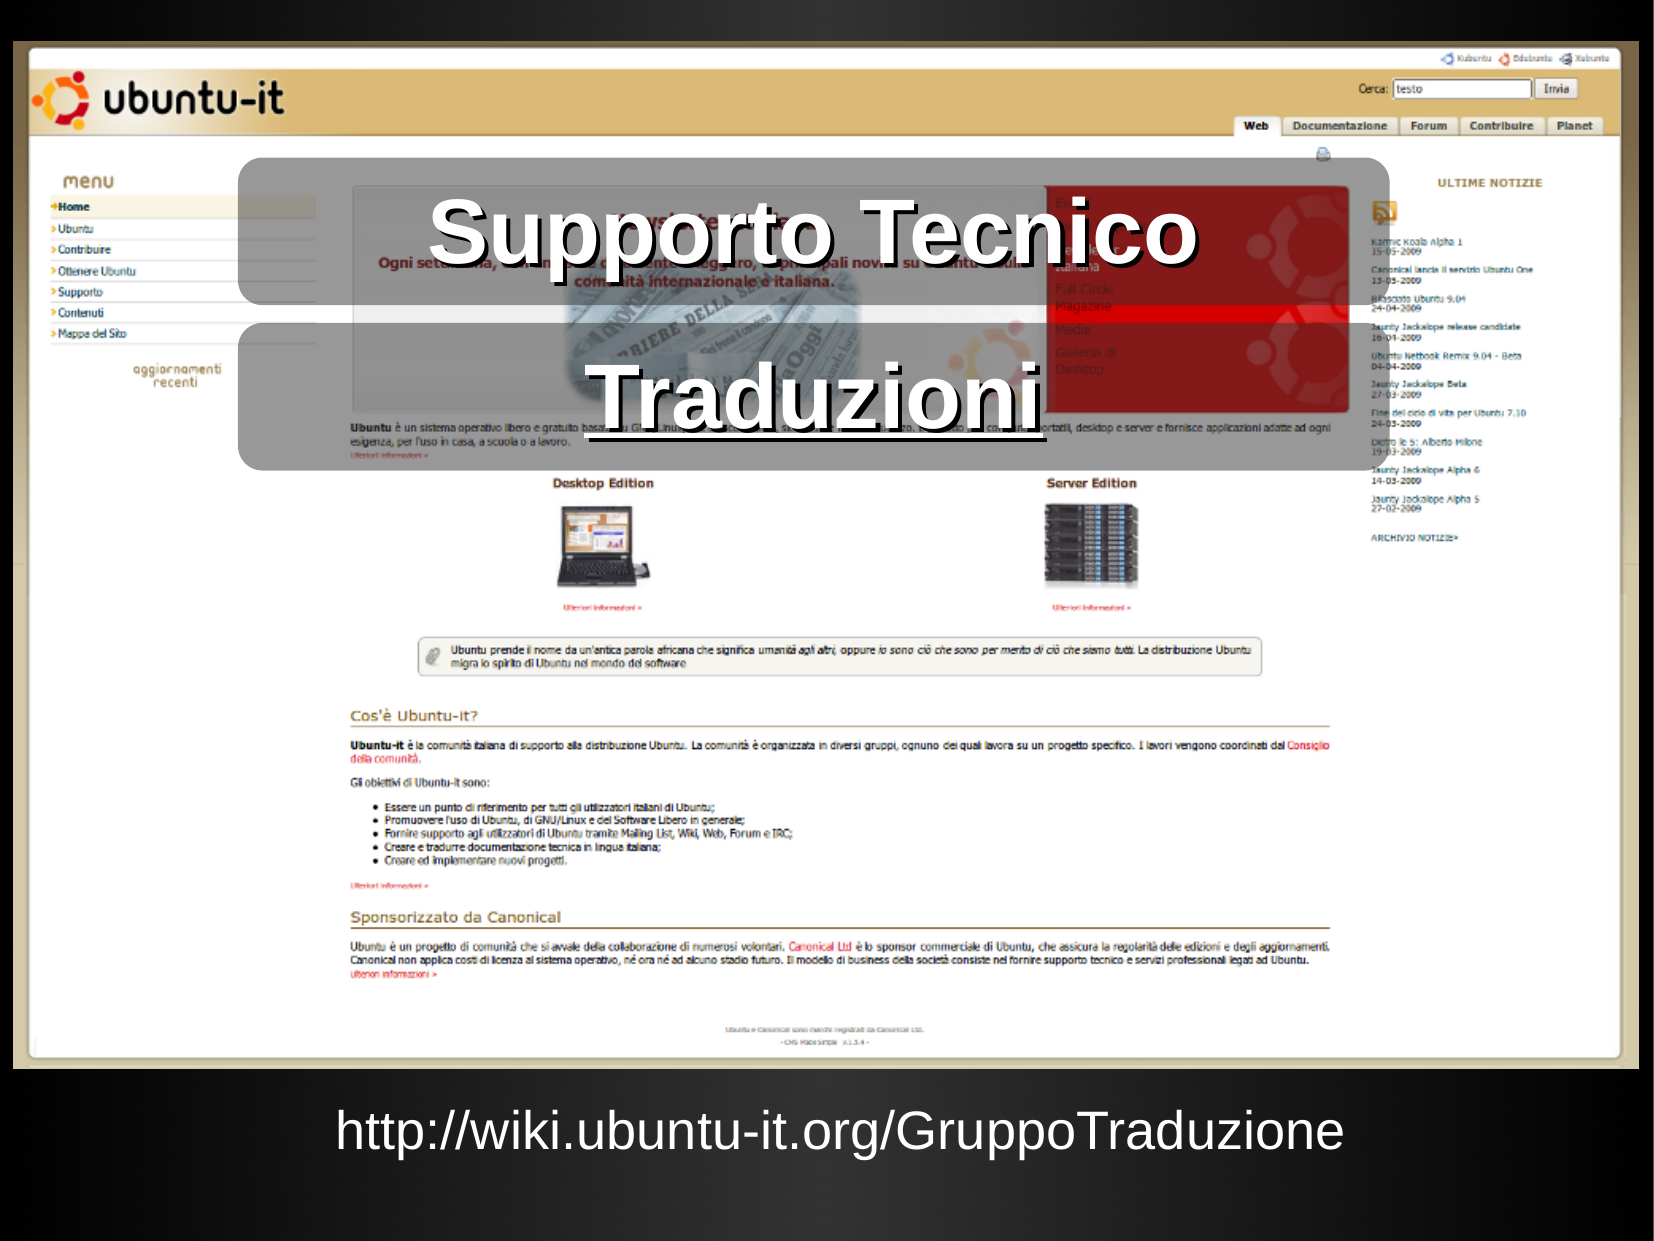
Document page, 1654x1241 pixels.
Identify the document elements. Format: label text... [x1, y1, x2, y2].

text_box Traduzioni [237, 322, 1390, 471]
picture [0, 0, 1654, 1241]
text_box Supporto Tecnico [237, 157, 1390, 306]
text_box http://wiki.ubuntu-it.org/GruppoTraduzione [29, 1093, 1654, 1211]
